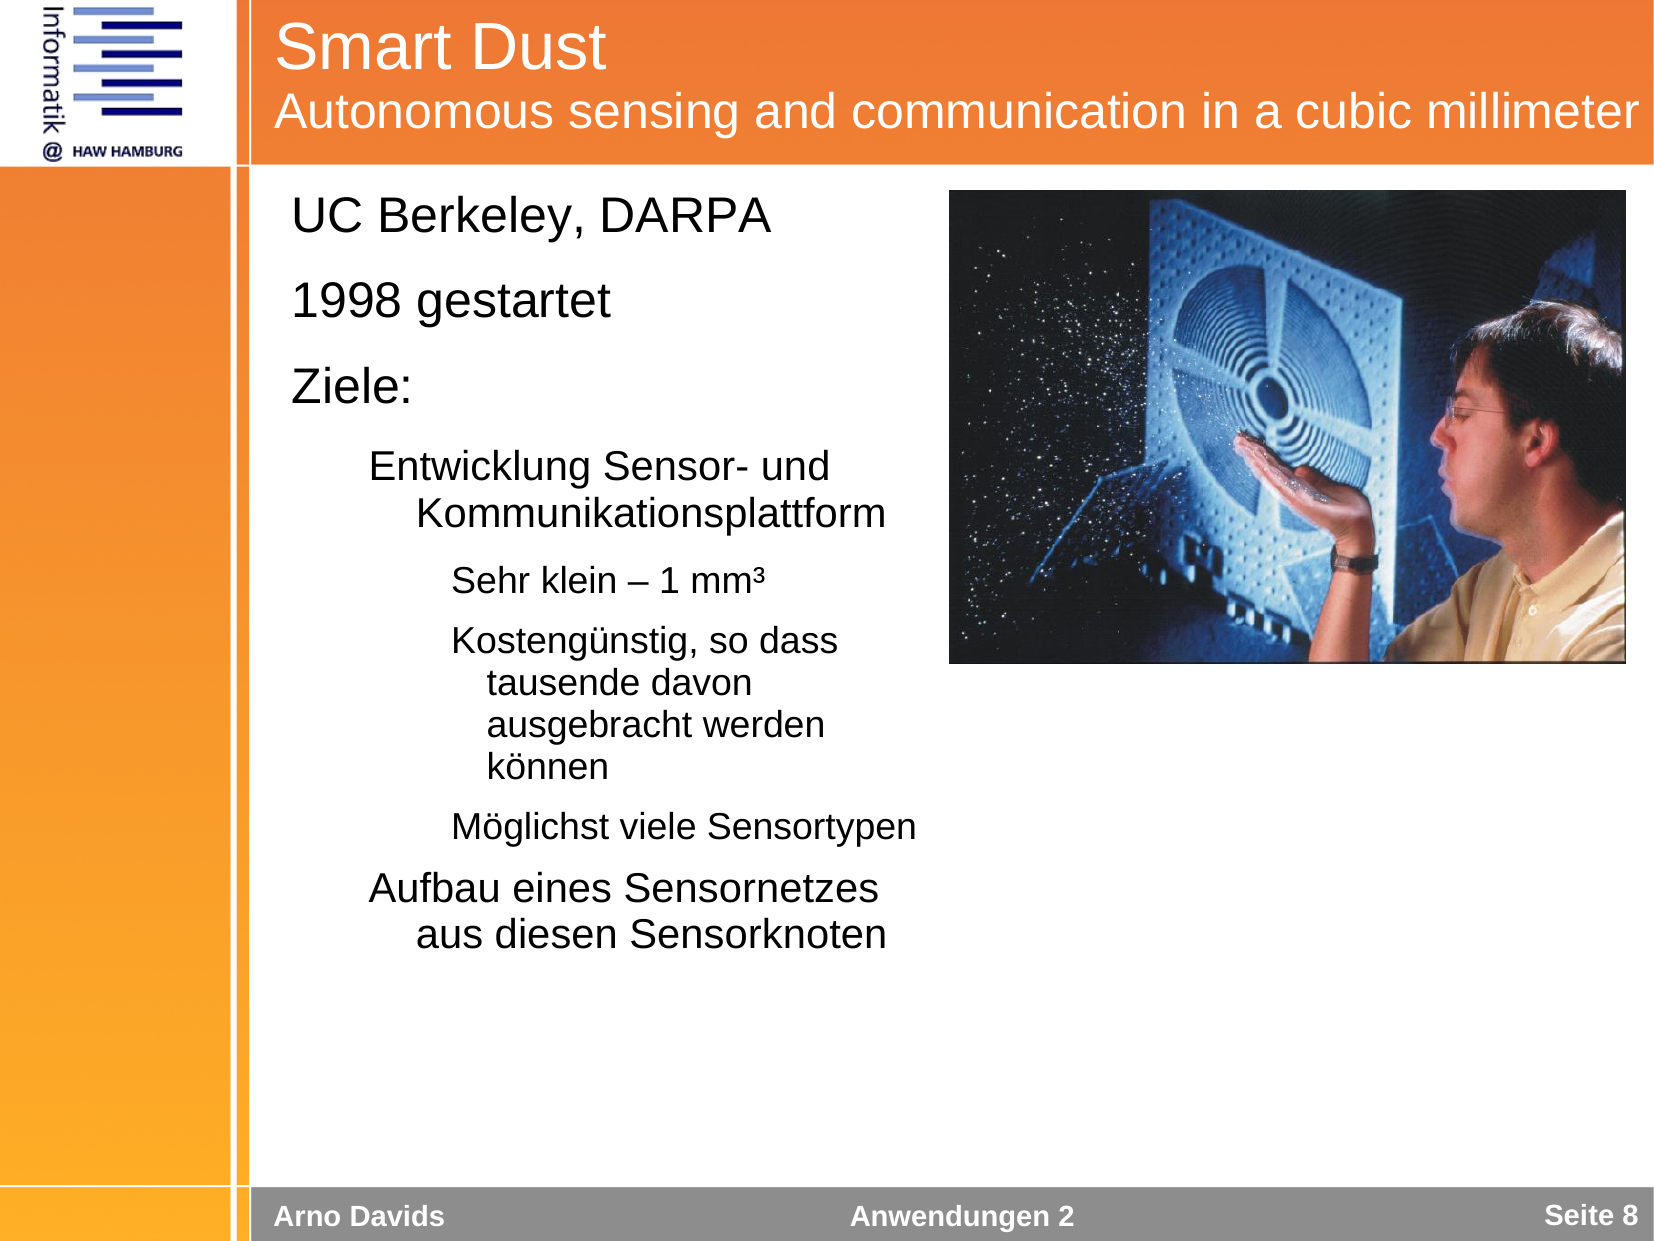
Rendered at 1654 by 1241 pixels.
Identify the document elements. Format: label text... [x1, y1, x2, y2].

title Smart Dust Autonomous sensing and communication in a cubic millimeter [274, 8, 1651, 140]
picture [43, 5, 186, 162]
list UC Berkeley, DARPA 1998 gestartet Ziele: Entwicklung Sensor- und Kommunikationsplattform Sehr klein – 1 mm³ Kostengünstig, so dass tausende davon ausgebracht werden können Möglichst viele Sensortypen Aufbau eines Sensornetzes aus diesen Sensorknoten [274, 187, 938, 1175]
picture [0, 0, 1654, 1241]
